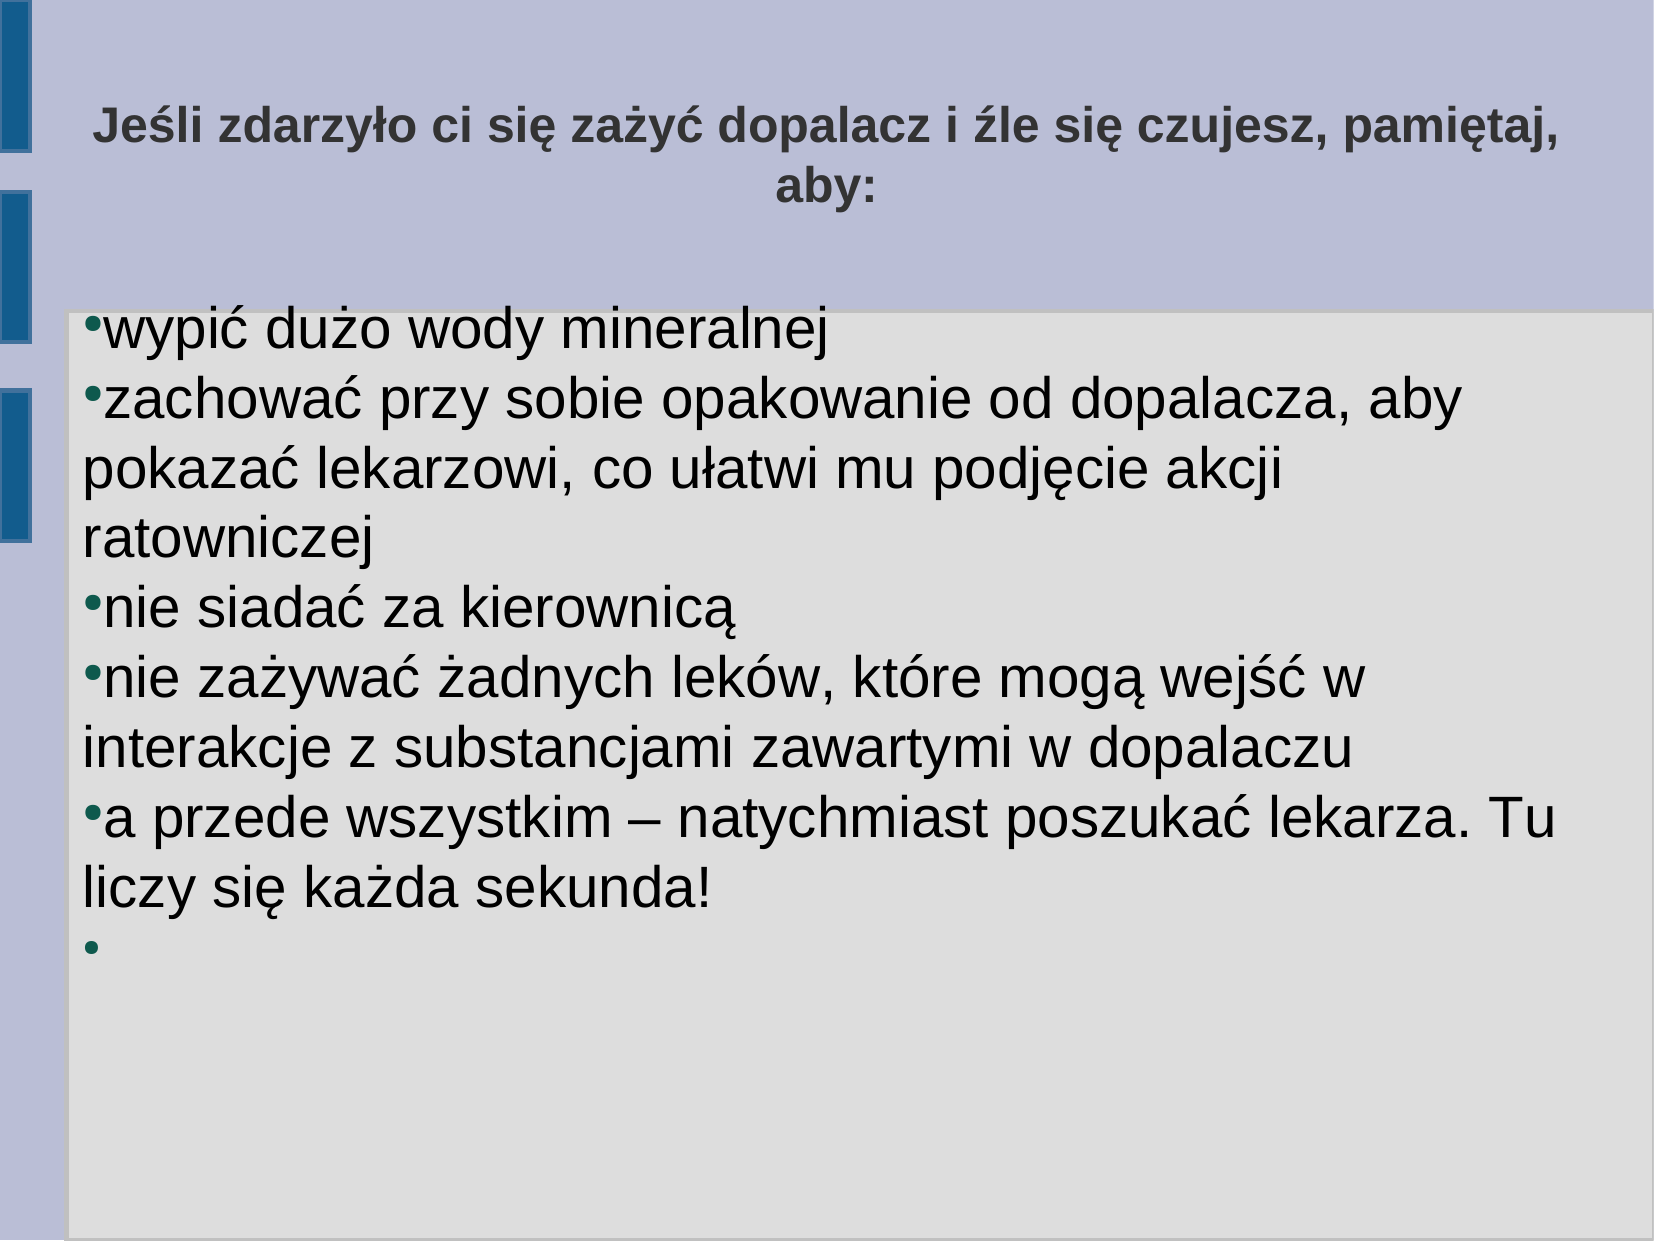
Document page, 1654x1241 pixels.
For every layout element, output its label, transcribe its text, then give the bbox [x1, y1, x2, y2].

title Jeśli zdarzyło ci się zażyć dopalacz i źle się czujesz, pamiętaj, aby: [82, 49, 1571, 257]
list wypić dużo wody mineralnej zachować przy sobie opakowanie od dopalacza, aby pokazać lekarzowi, co ułatwi mu podjęcie akcji ratowniczej nie siadać za kierownicą nie zażywać żadnych leków, które mogą wejść w interakcje z substancjami zawartymi w dopalaczu a przede wszystkim – natychmiast poszukać lekarza. Tu liczy się każda sekunda! [82, 290, 1571, 1109]
